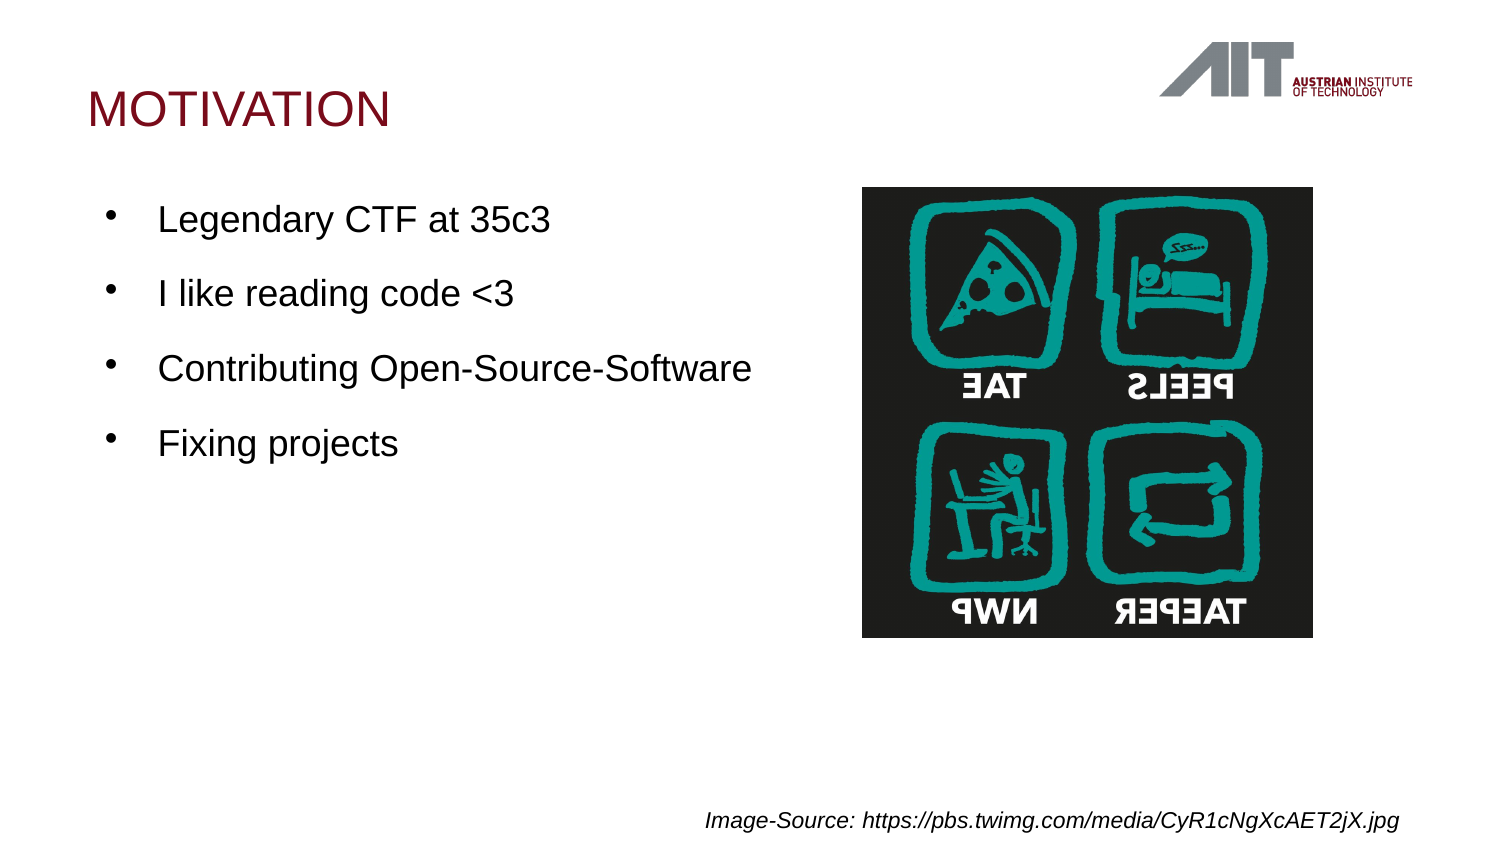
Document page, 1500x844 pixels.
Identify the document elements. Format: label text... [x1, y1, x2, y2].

text_box Image-Source: https://pbs.twimg.com/media/CyR1cNgXcAET2jX.jpg [690, 798, 1500, 844]
picture [862, 187, 1313, 638]
text_box Motivation [86, 58, 1159, 154]
text_box Legendary CTF at 35c3 I like reading code <3 Contributing Open-Source-Software Fixing projects [86, 194, 1414, 741]
